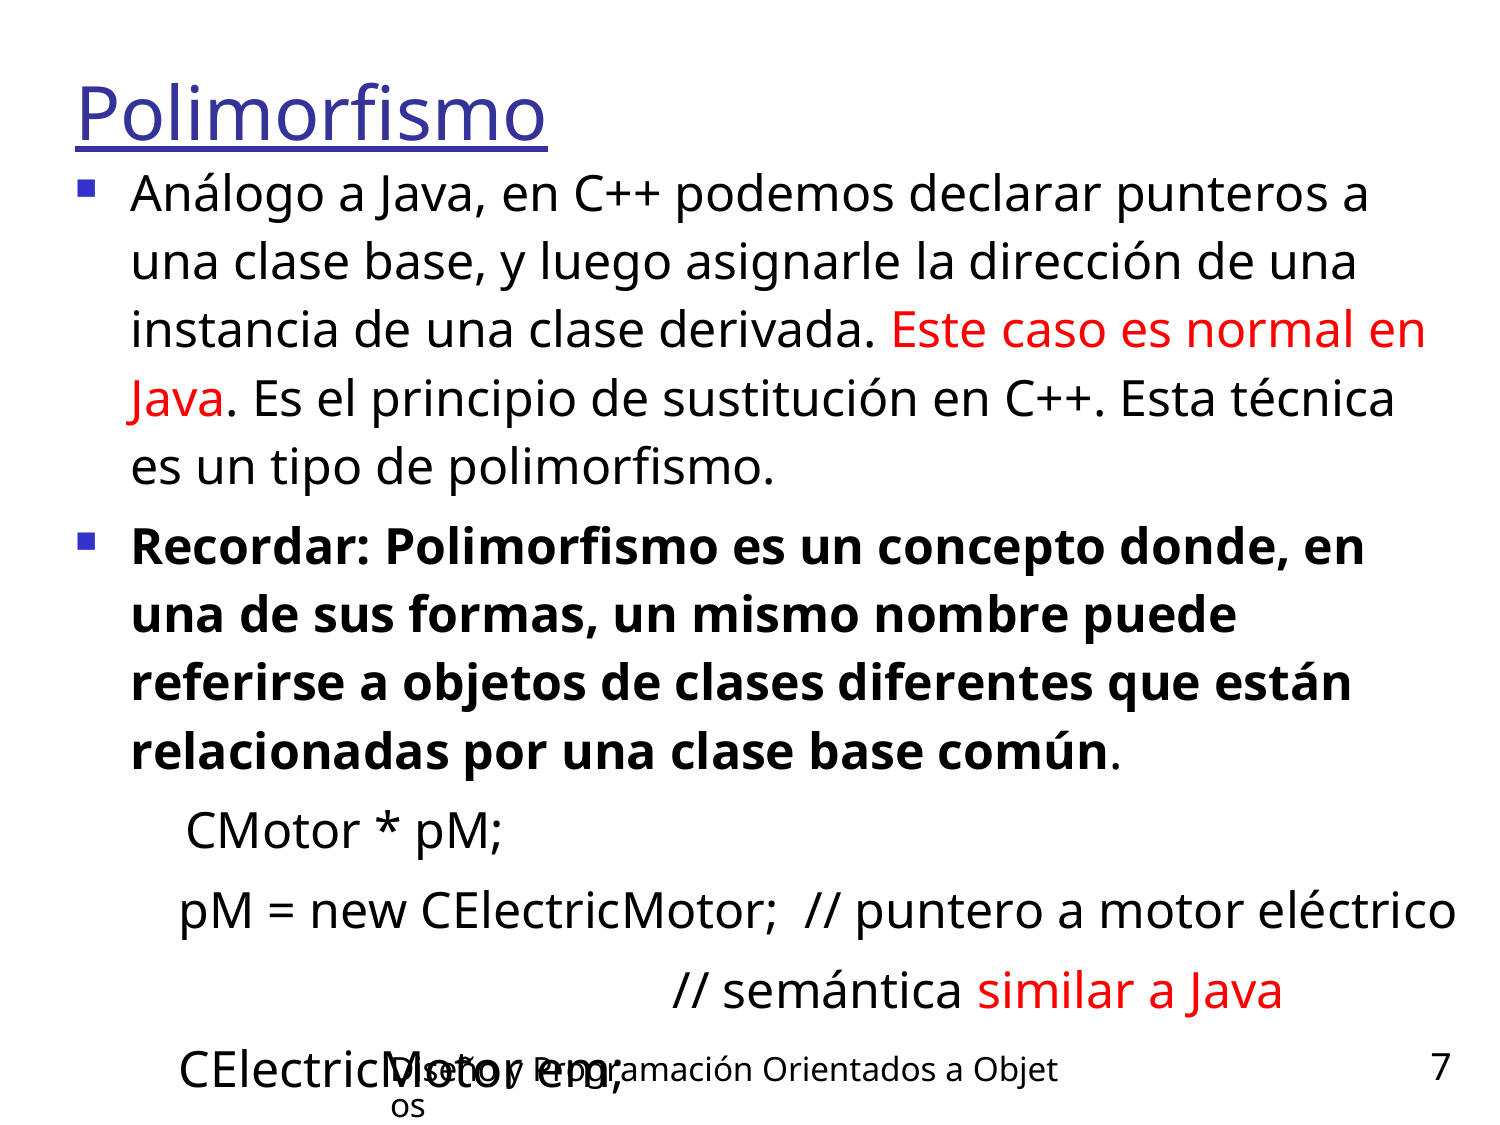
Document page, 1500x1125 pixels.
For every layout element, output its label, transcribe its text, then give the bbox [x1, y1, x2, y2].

list Análogo a Java, en C++ podemos declarar punteros a una clase base, y luego asignarle la dirección de una instancia de una clase derivada. Este caso es normal en Java. Es el principio de sustitución en C++. Esta técnica es un tipo de polimorfismo. Recordar: Polimorfismo es un concepto donde, en una de sus formas, un mismo nombre puede referirse a objetos de clases diferentes que están relacionadas por una clase base común. CMotor * pM; pM = new CElectricMotor; // puntero a motor eléctrico // semántica similar a Java CElectricMotor em; CMotor & motor = em; // referencia a motor eléctrico // esta opción no existe en Java [75, 157, 1462, 983]
title Polimorfismo [75, 25, 1466, 188]
